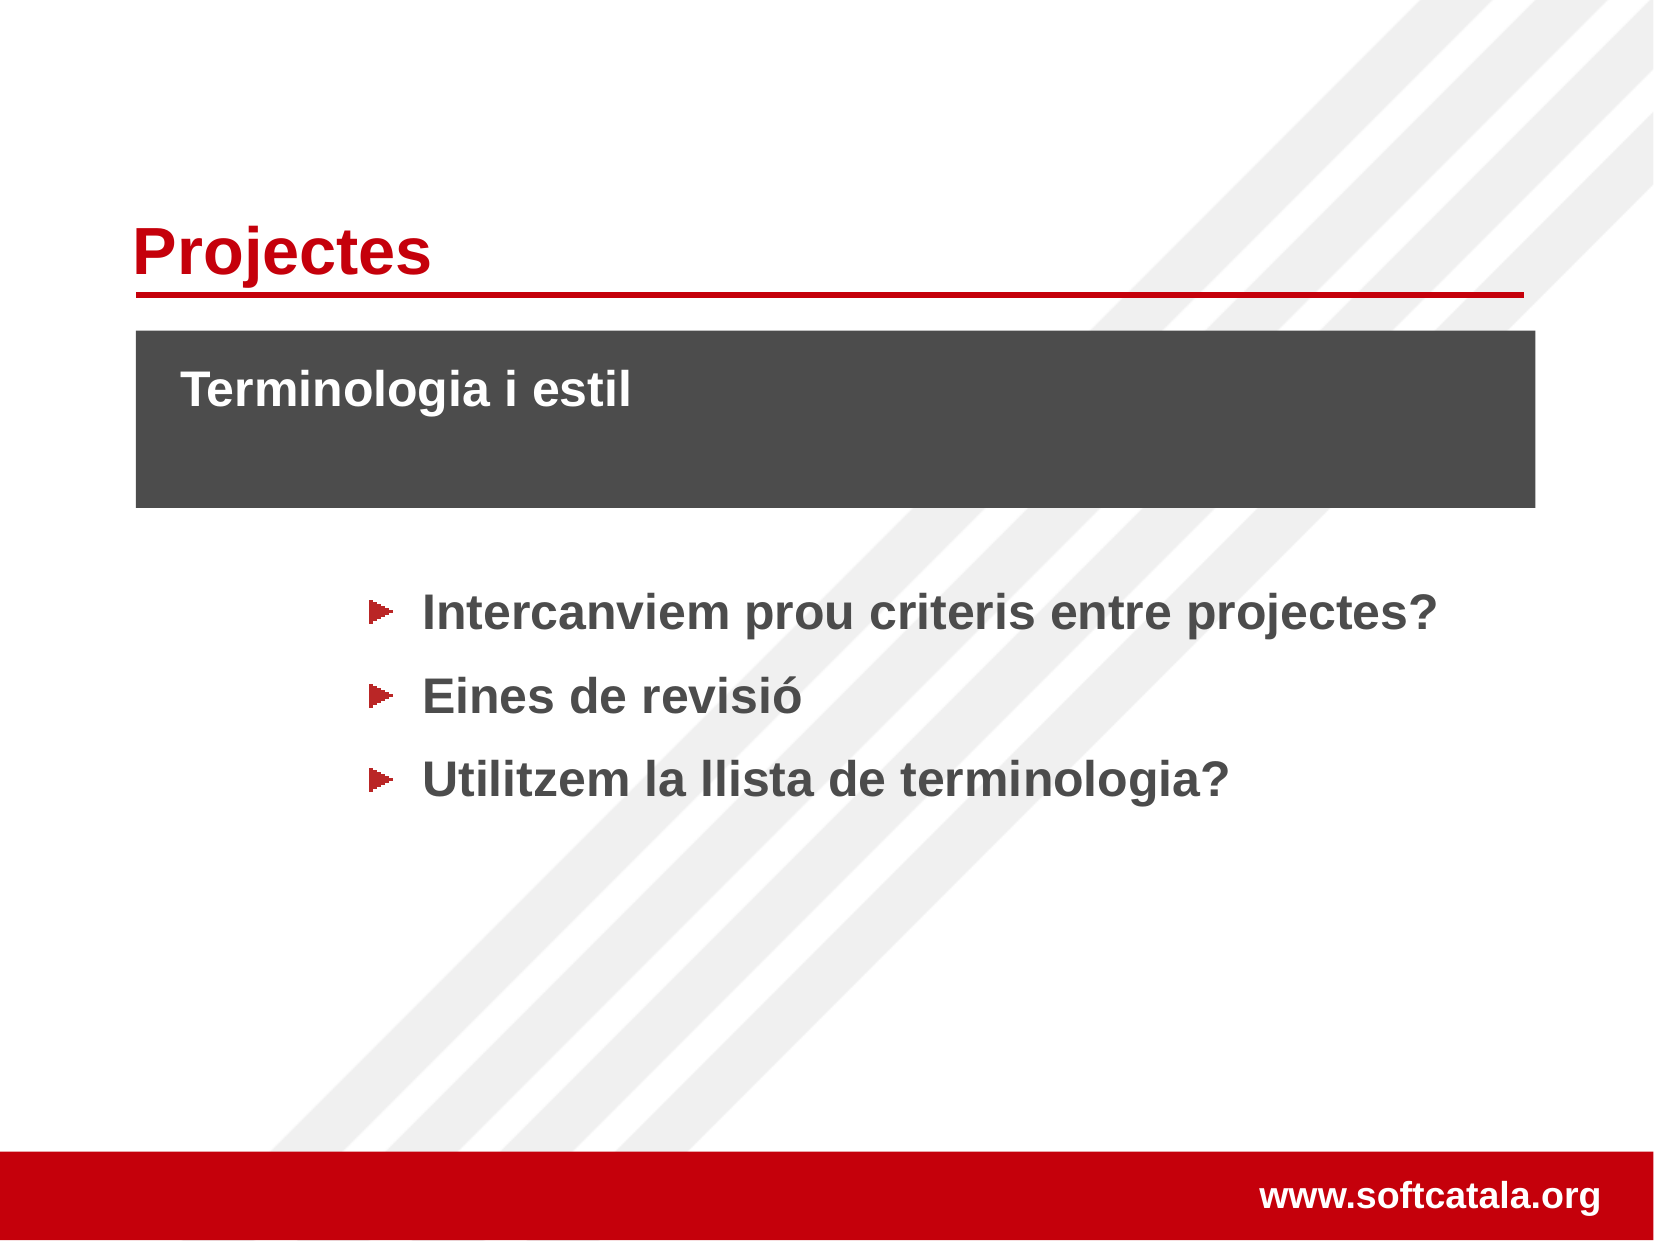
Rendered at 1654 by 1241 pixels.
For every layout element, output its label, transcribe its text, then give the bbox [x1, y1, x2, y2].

picture [0, 0, 1654, 1151]
text_box Intercanviem prou criteris entre projectes? Eines de revisió Utilitzem la llista de terminologia? [118, 549, 1536, 788]
text_box Terminologia i estil [165, 354, 1506, 549]
text_box www.softcatala.org [0, 1151, 1654, 1241]
text_box [135, 330, 1536, 508]
text_box Projectes [118, 206, 1501, 297]
